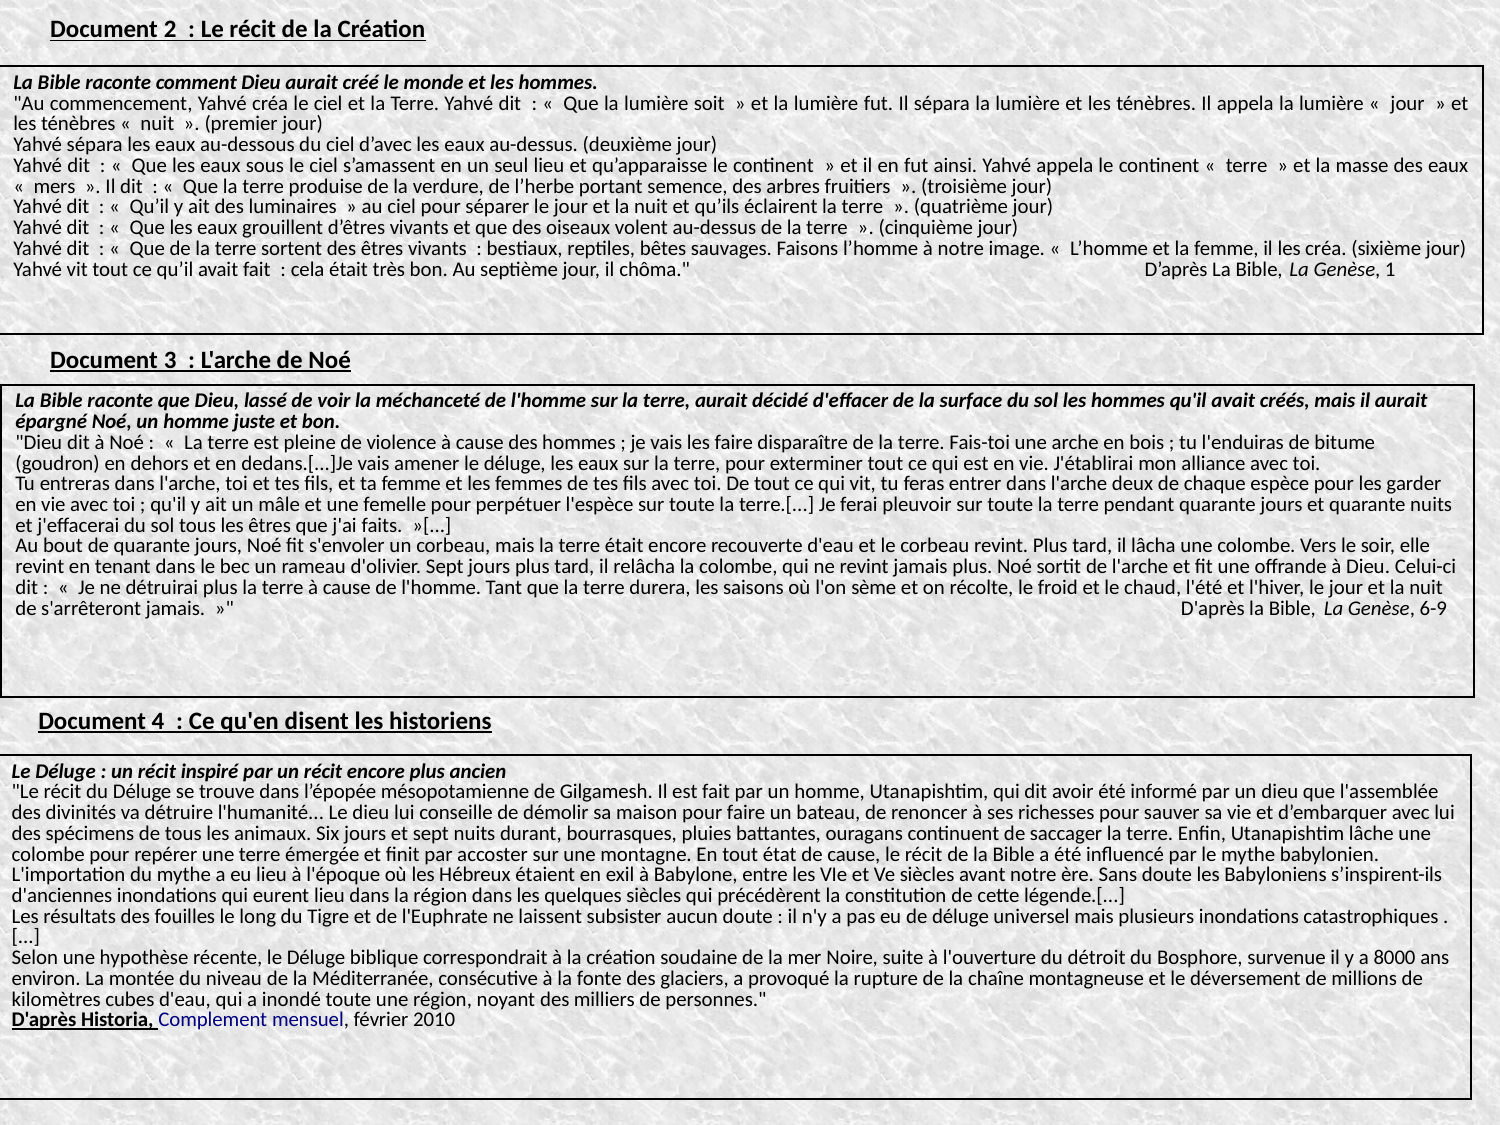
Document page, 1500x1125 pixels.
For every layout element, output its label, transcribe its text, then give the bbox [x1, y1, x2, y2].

text_box Document 2 : Le récit de la Création [35, 11, 1217, 58]
table_header Le Déluge : un récit inspiré par un récit encore plus ancien "Le récit du Déluge se trouve dans l’épopée mésopotamienne de Gilgamesh. Il est fait par un homme, Utanapishtim, qui dit avoir été informé par un dieu que l'assemblée des divinités va détruire l'humanité... Le dieu lui conseille de démolir sa maison pour faire un bateau, de renoncer à ses richesses pour sauver sa vie et d’embarquer avec lui des spécimens de tous les animaux. Six jours et sept nuits durant, bourrasques, pluies battantes, ouragans continuent de saccager la terre. Enfin, Utanapishtim lâche une colombe pour repérer une terre émergée et finit par accoster sur une montagne. En tout état de cause, le récit de la Bible a été influencé par le mythe babylonien. L'importation du mythe a eu lieu à l'époque où les Hébreux étaient en exil à Babylone, entre les VIe et Ve siècles avant notre ère. Sans doute les Babyloniens s’inspirent-ils d'anciennes inondations qui eurent lieu dans la région dans les quelques siècles qui précédèrent la constitution de cette légende.[...] Les résultats des fouilles le long du Tigre et de l'Euphrate ne laissent subsister aucun doute : il n'y a pas eu de déluge universel mais plusieurs inondations catastrophiques .[...] Selon une hypothèse récente, le Déluge biblique correspondrait à la création soudaine de la mer Noire, suite à l'ouverture du détroit du Bosphore, survenue il y a 8000 ans environ. La montée du niveau de la Méditerranée, consécutive à la fonte des glaciers, a provoqué la rupture de la chaîne montagneuse et le déversement de millions de kilomètres cubes d'eau, qui a inondé toute une région, noyant des milliers de personnes." D'après Historia, Complement mensuel, février 2010 [0, 756, 1470, 1098]
table_header La Bible raconte comment Dieu aurait créé le monde et les hommes. "Au commencement, Yahvé créa le ciel et la Terre. Yahvé dit : « Que la lumière soit » et la lumière fut. Il sépara la lumière et les ténèbres. Il appela la lumière « jour » et les ténèbres « nuit ». (premier jour) Yahvé sépara les eaux au-dessous du ciel d’avec les eaux au-dessus. (deuxième jour) Yahvé dit : « Que les eaux sous le ciel s’amassent en un seul lieu et qu’apparaisse le continent » et il en fut ainsi. Yahvé appela le continent « terre » et la masse des eaux « mers ». Il dit : « Que la terre produise de la verdure, de l’herbe portant semence, des arbres fruitiers ». (troisième jour) Yahvé dit : « Qu’il y ait des luminaires » au ciel pour séparer le jour et la nuit et qu’ils éclairent la terre ». (quatrième jour) Yahvé dit : « Que les eaux grouillent d’êtres vivants et que des oiseaux volent au-dessus de la terre ». (cinquième jour) Yahvé dit : « Que de la terre sortent des êtres vivants : bestiaux, reptiles, bêtes sauvages. Faisons l’homme à notre image. « L’homme et la femme, il les créa. (sixième jour) Yahvé vit tout ce qu’il avait fait : cela était très bon. Au septième jour, il chôma." D’après La Bible, La Genèse, 1 [0, 67, 1482, 333]
picture [0, 0, 1500, 1125]
text_box Document 3 : L'arche de Noé [35, 342, 1394, 384]
table_header La Bible raconte que Dieu, lassé de voir la méchanceté de l'homme sur la terre, aurait décidé d'effacer de la surface du sol les hommes qu'il avait créés, mais il aurait épargné Noé, un homme juste et bon. "Dieu dit à Noé : « La terre est pleine de violence à cause des hommes ; je vais les faire disparaître de la terre. Fais-toi une arche en bois ; tu l'enduiras de bitume (goudron) en dehors et en dedans.[...]Je vais amener le déluge, les eaux sur la terre, pour exterminer tout ce qui est en vie. J'établirai mon alliance avec toi. Tu entreras dans l'arche, toi et tes fils, et ta femme et les femmes de tes fils avec toi. De tout ce qui vit, tu feras entrer dans l'arche deux de chaque espèce pour les garder en vie avec toi ; qu'il y ait un mâle et une femelle pour perpétuer l'espèce sur toute la terre.[...] Je ferai pleuvoir sur toute la terre pendant quarante jours et quarante nuits et j'effacerai du sol tous les êtres que j'ai faits. »[...] Au bout de quarante jours, Noé fit s'envoler un corbeau, mais la terre était encore recouverte d'eau et le corbeau revint. Plus tard, il lâcha une colombe. Vers le soir, elle revint en tenant dans le bec un rameau d'olivier. Sept jours plus tard, il relâcha la colombe, qui ne revint jamais plus. Noé sortit de l'arche et fit une offrande à Dieu. Celui-ci dit : « Je ne détruirai plus la terre à cause de l'homme. Tant que la terre durera, les saisons où l'on sème et on récolte, le froid et le chaud, l'été et l'hiver, le jour et la nuit de s'arrêteront jamais. »" D'après la Bible, La Genèse, 6-9 [2, 386, 1473, 696]
text_box Document 4 : Ce qu'en disent les historiens [23, 661, 1288, 749]
